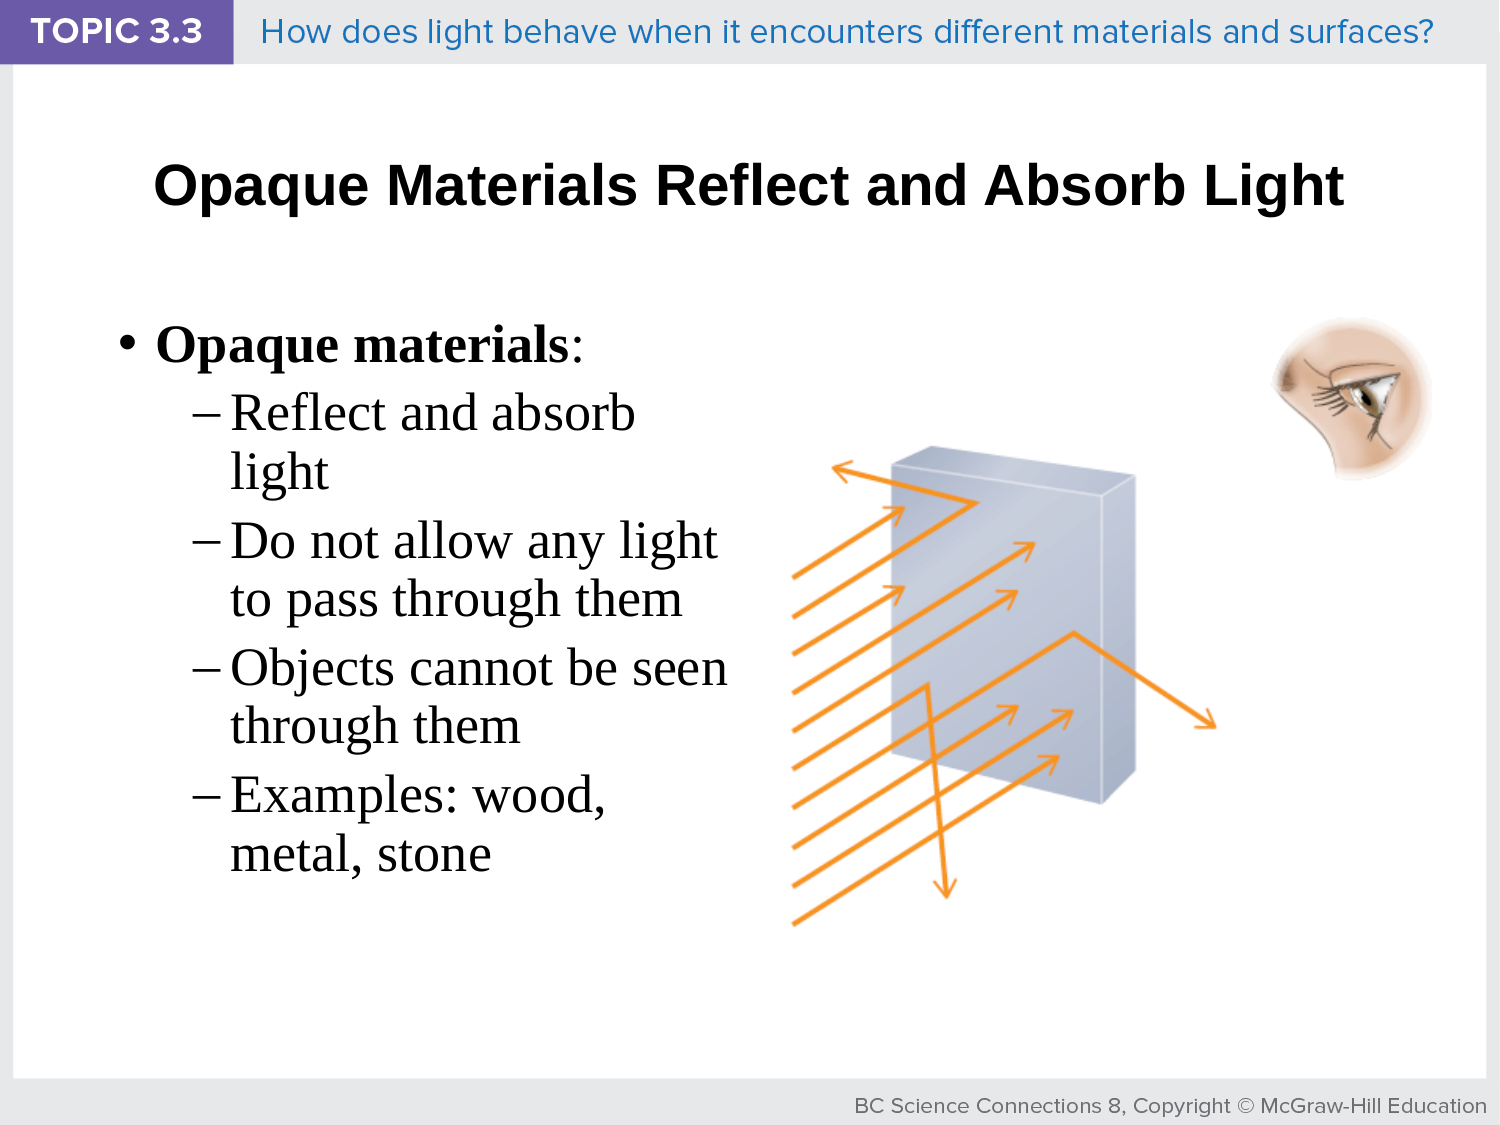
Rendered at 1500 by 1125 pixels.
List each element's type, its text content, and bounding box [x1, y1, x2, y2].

picture [0, 0, 1500, 1082]
title Opaque Materials Reflect and Absorb Light [103, 76, 1397, 298]
list Opaque materials: Reflect and absorb light Do not allow any light to pass through them Objects cannot be seen through them Examples: wood, metal, stone [103, 307, 750, 1014]
